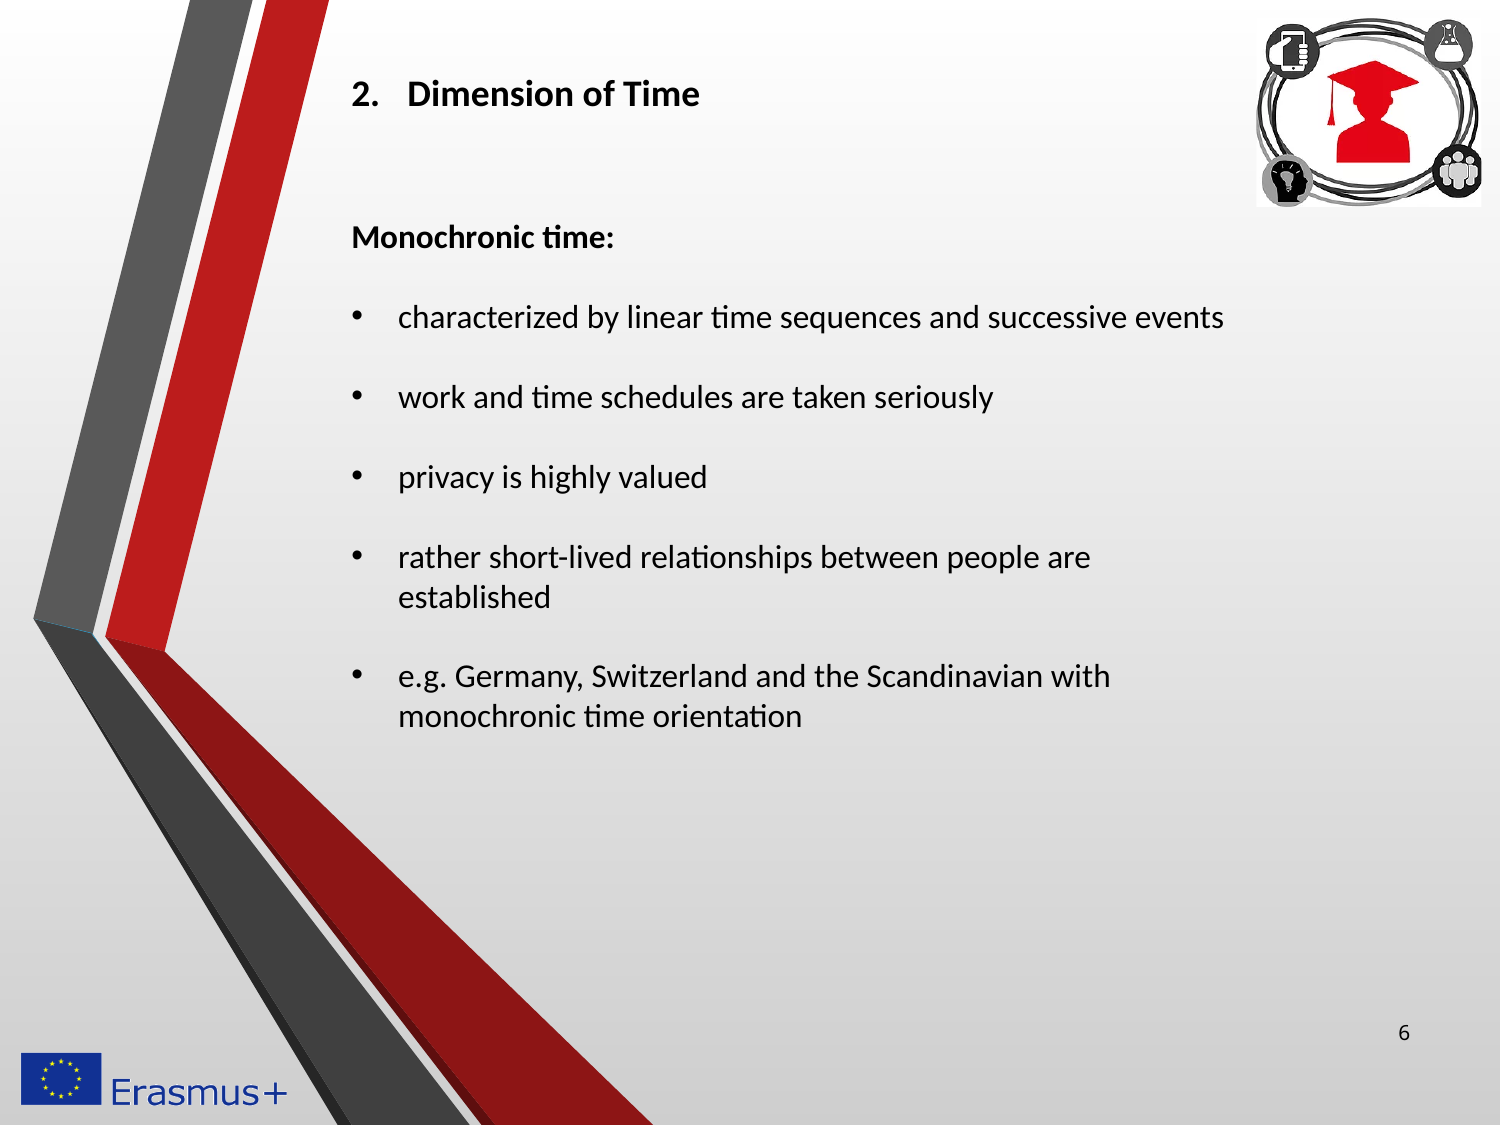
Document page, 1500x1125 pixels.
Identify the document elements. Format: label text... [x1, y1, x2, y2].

picture [5, 1037, 302, 1120]
text_box Monochronic time: characterized by linear time sequences and successive events work and time schedules are taken seriously privacy is highly valued rather short-lived relationships between people are established e.g. Germany, Switzerland and the Scandinavian with monochronic time orientation [336, 208, 1258, 782]
text_box Dimension of Time [336, 61, 1247, 122]
picture [1256, 18, 1482, 207]
chart [1257, 19, 1483, 209]
slide_number <numer> [1357, 1003, 1425, 1064]
